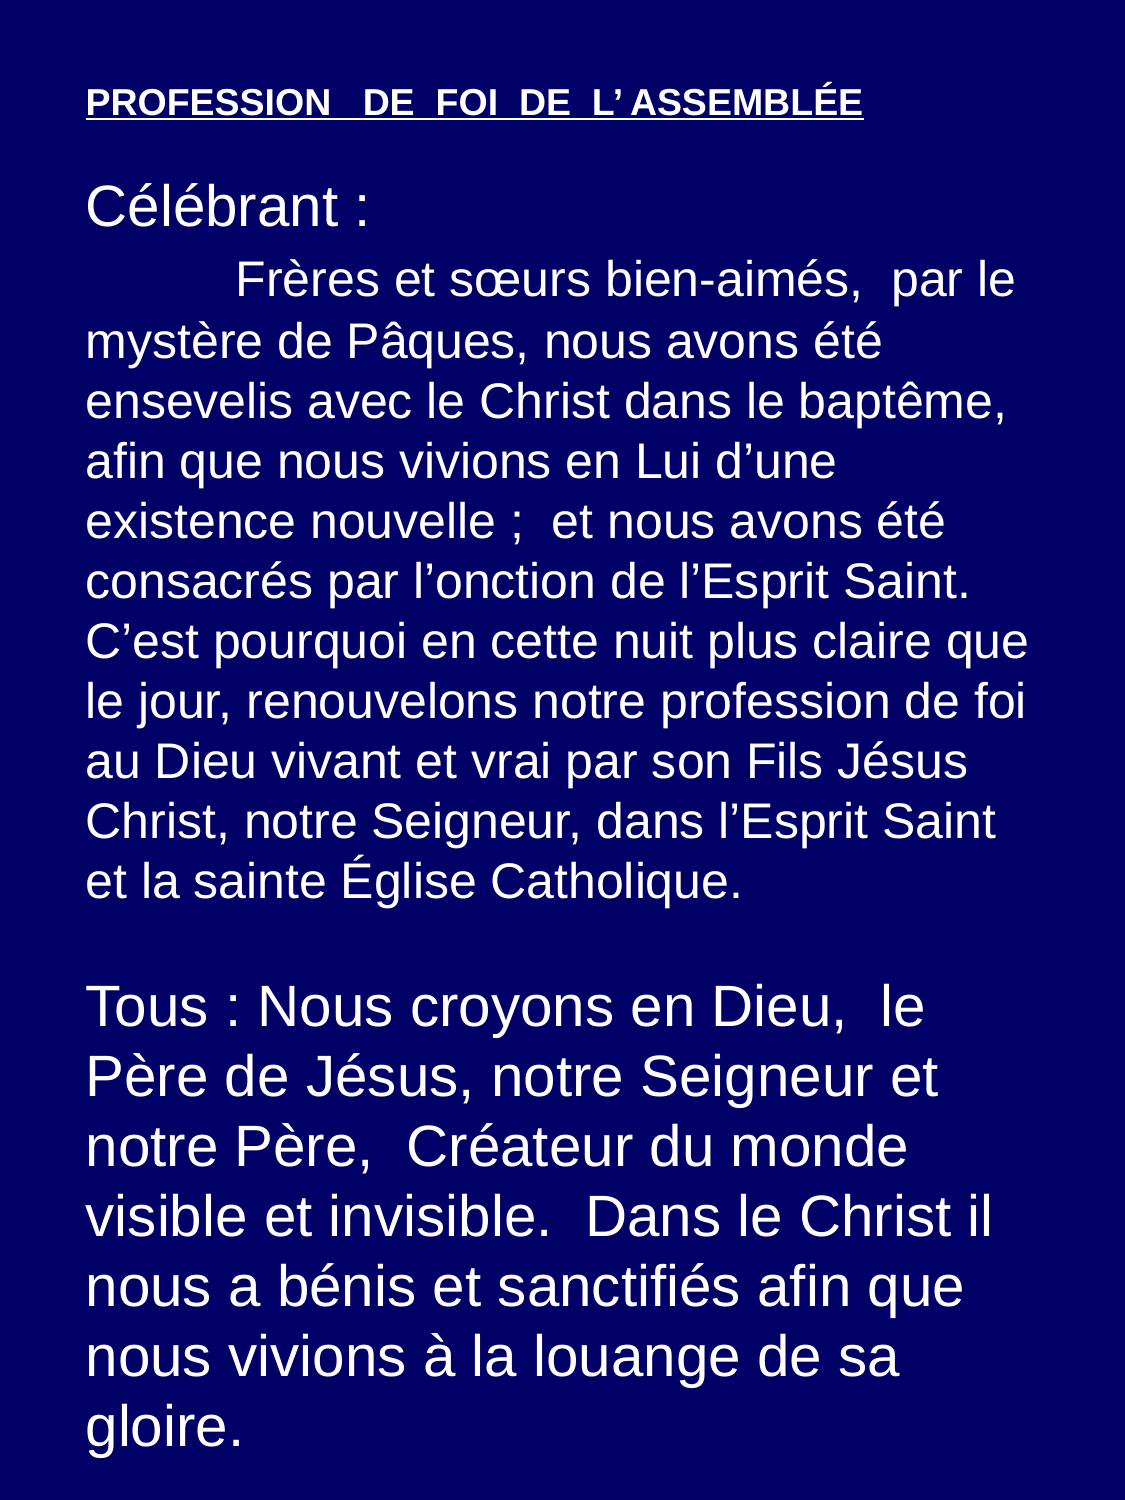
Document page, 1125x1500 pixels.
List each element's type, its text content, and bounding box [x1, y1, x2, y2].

text_box PROFESSION DE FOI DE L’ ASSEMBLÉE Célébrant : Frères et sœurs bien-aimés, par le mystère de Pâques, nous avons été ensevelis avec le Christ dans le baptême, afin que nous vivions en Lui d’une existence nouvelle ; et nous avons été consacrés par l’onction de l’Esprit Saint. C’est pourquoi en cette nuit plus claire que le jour, renouvelons notre profession de foi au Dieu vivant et vrai par son Fils Jésus Christ, notre Seigneur, dans l’Esprit Saint et la sainte Église Catholique. Tous : Nous croyons en Dieu, le Père de Jésus, notre Seigneur et notre Père, Créateur du monde visible et invisible. Dans le Christ il nous a bénis et sanctifiés afin que nous vivions à la louange de sa gloire. [70, 70, 1051, 1374]
